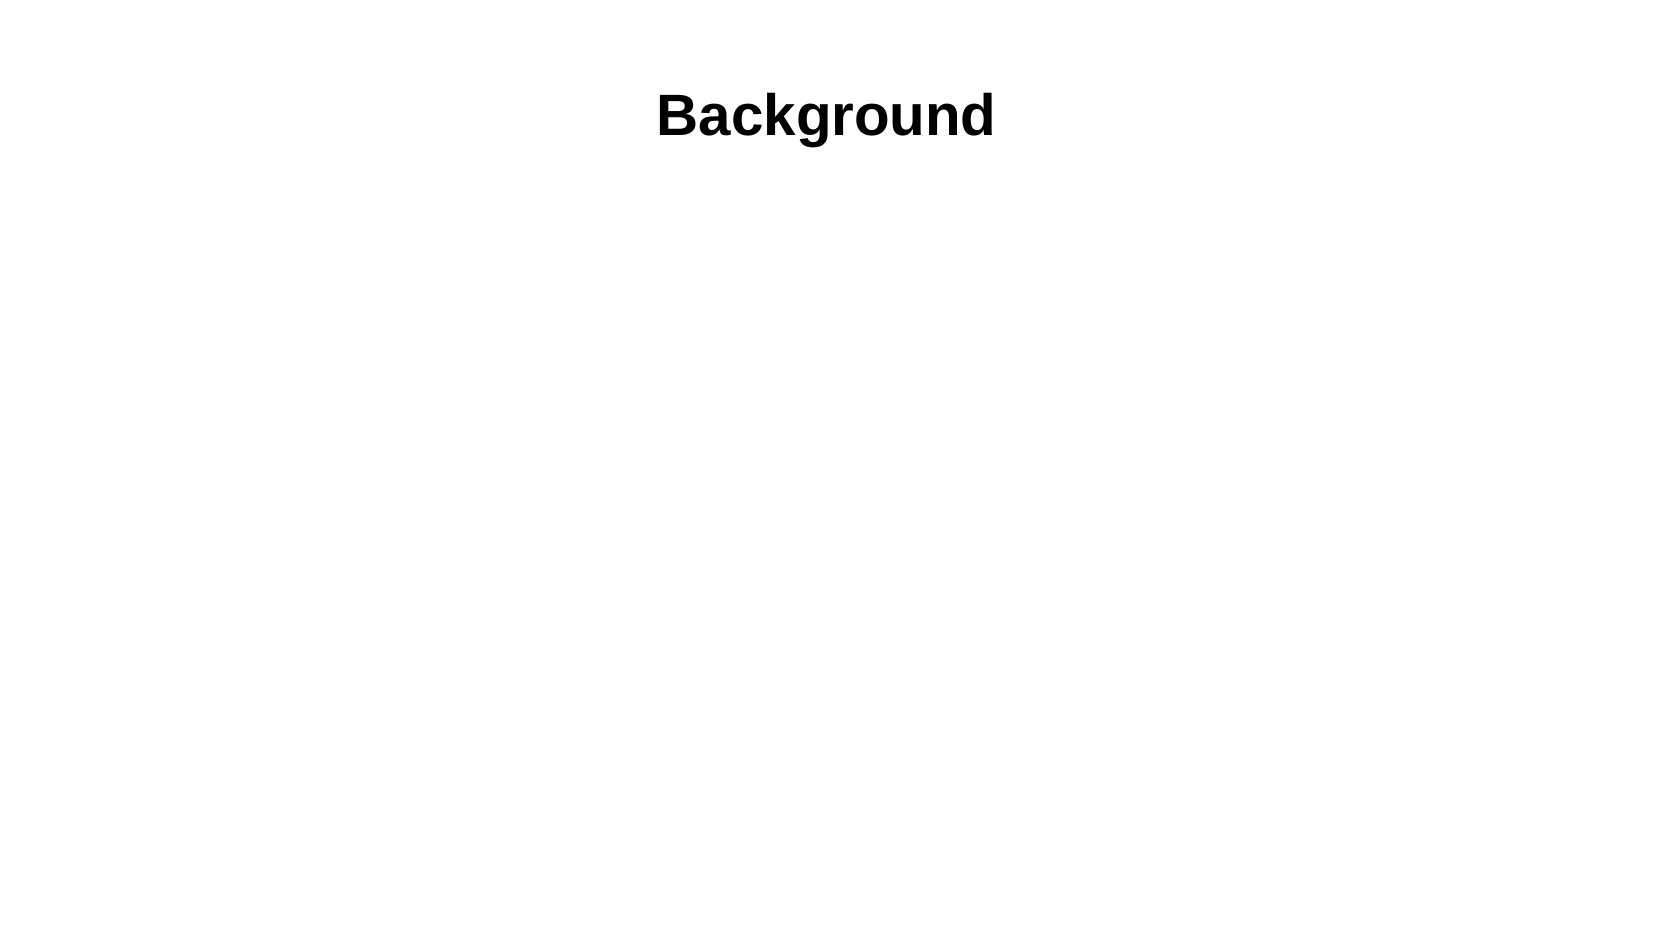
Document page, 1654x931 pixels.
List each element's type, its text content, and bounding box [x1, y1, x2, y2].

title Background [82, 37, 1571, 193]
